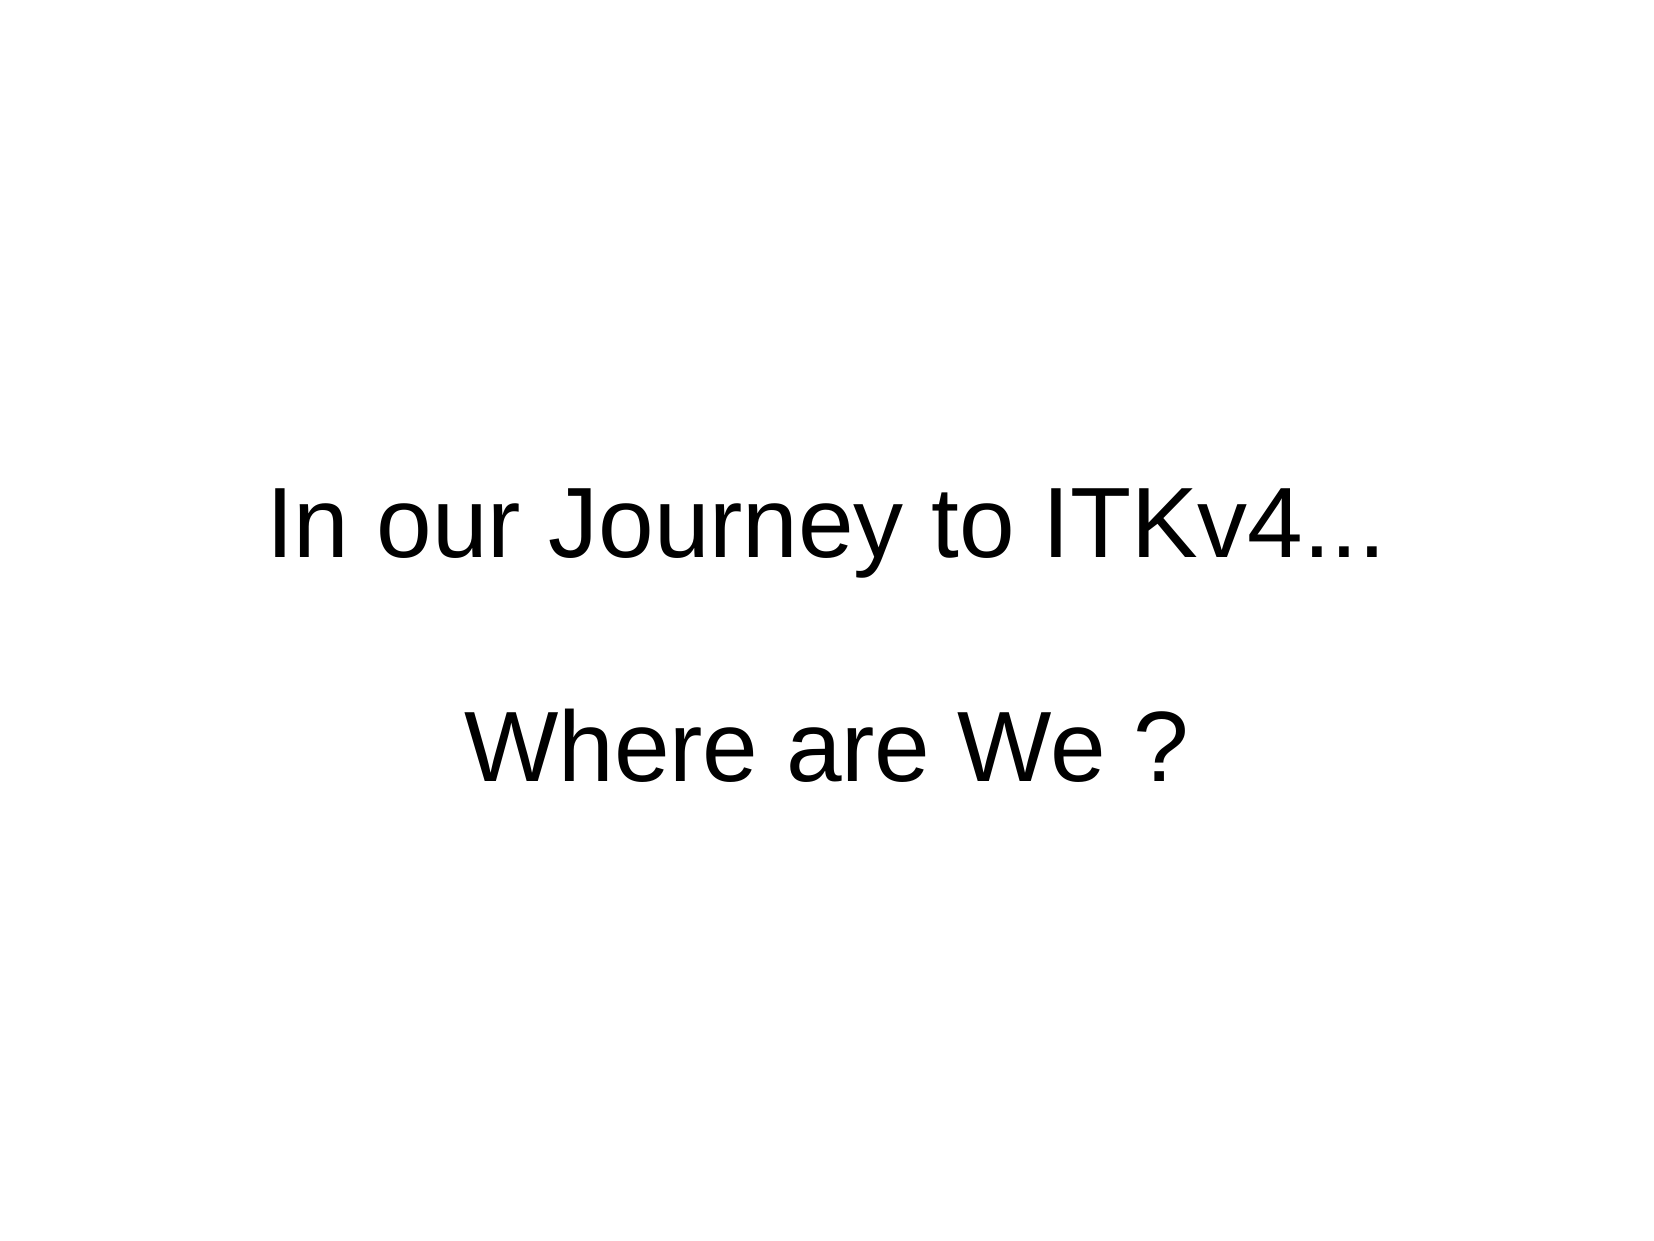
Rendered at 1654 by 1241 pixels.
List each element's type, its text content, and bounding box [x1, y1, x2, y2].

subtitle In our Journey to ITKv4... Where are We ? [82, 56, 1571, 1102]
